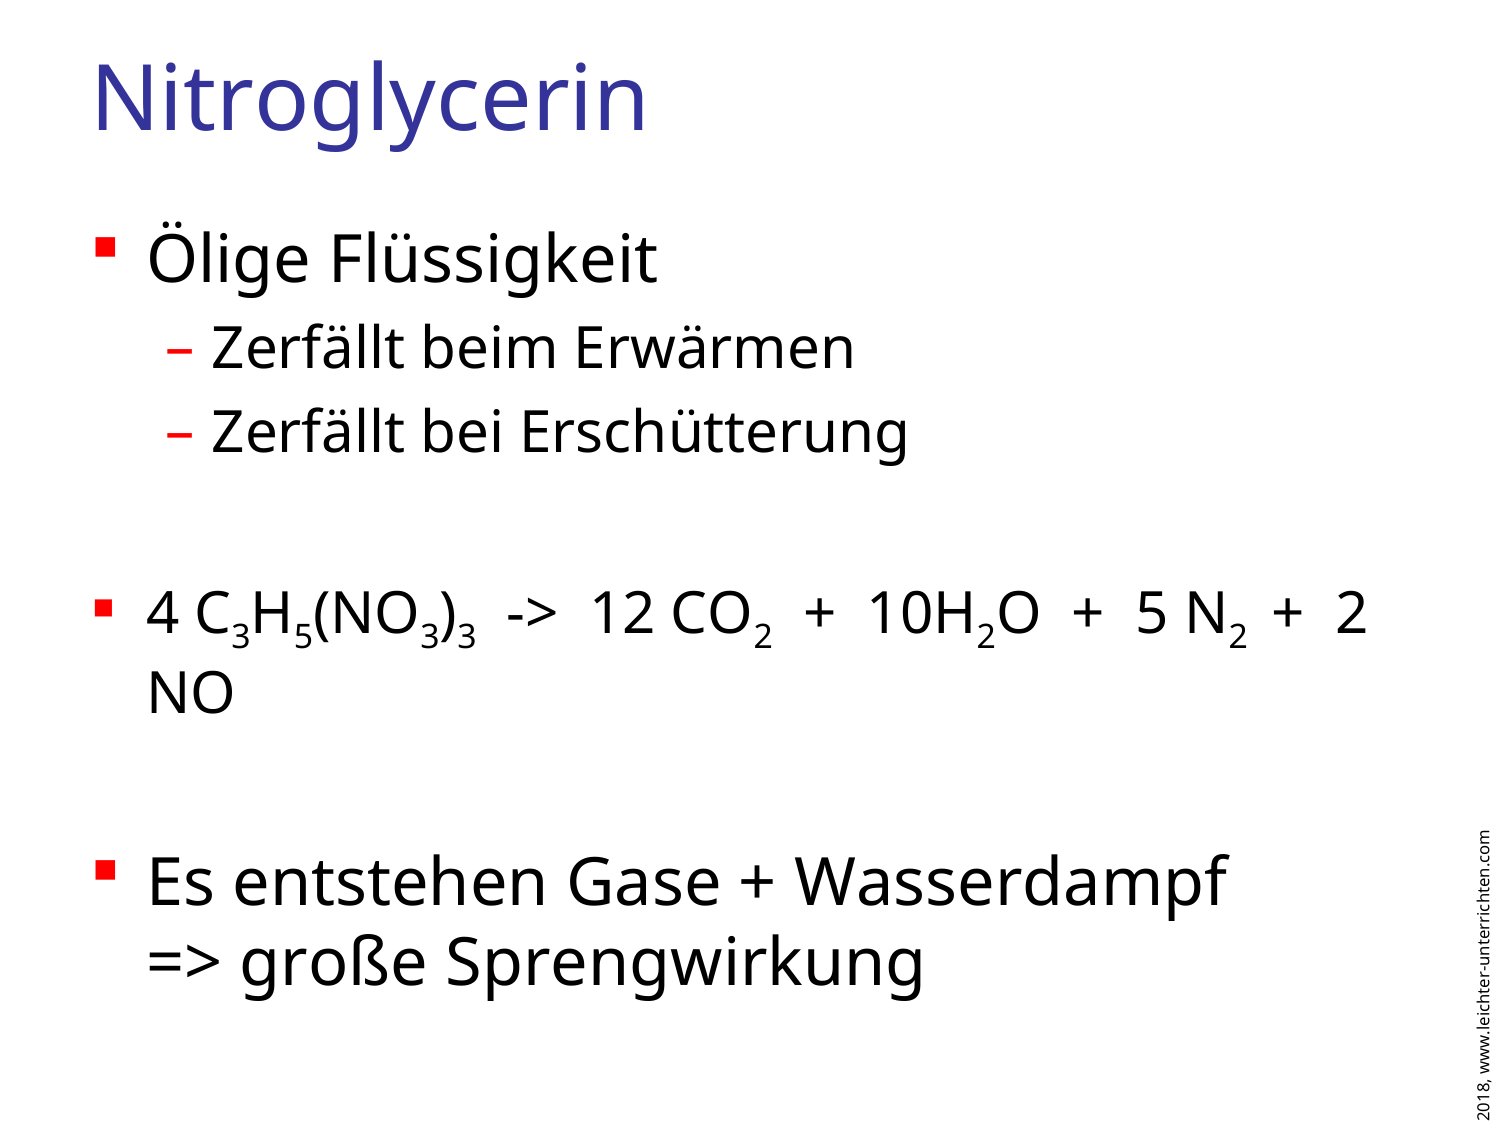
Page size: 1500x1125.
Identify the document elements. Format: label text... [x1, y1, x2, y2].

title Nitroglycerin [75, 0, 1426, 188]
list Ölige Flüssigkeit Zerfällt beim Erwärmen Zerfällt bei Erschütterung 4 C3H5(NO3)3 -> 12 CO2 + 10H2O + 5 N2 + 2 NO Es entstehen Gase + Wasserdampf => große Sprengwirkung [75, 208, 1426, 1094]
